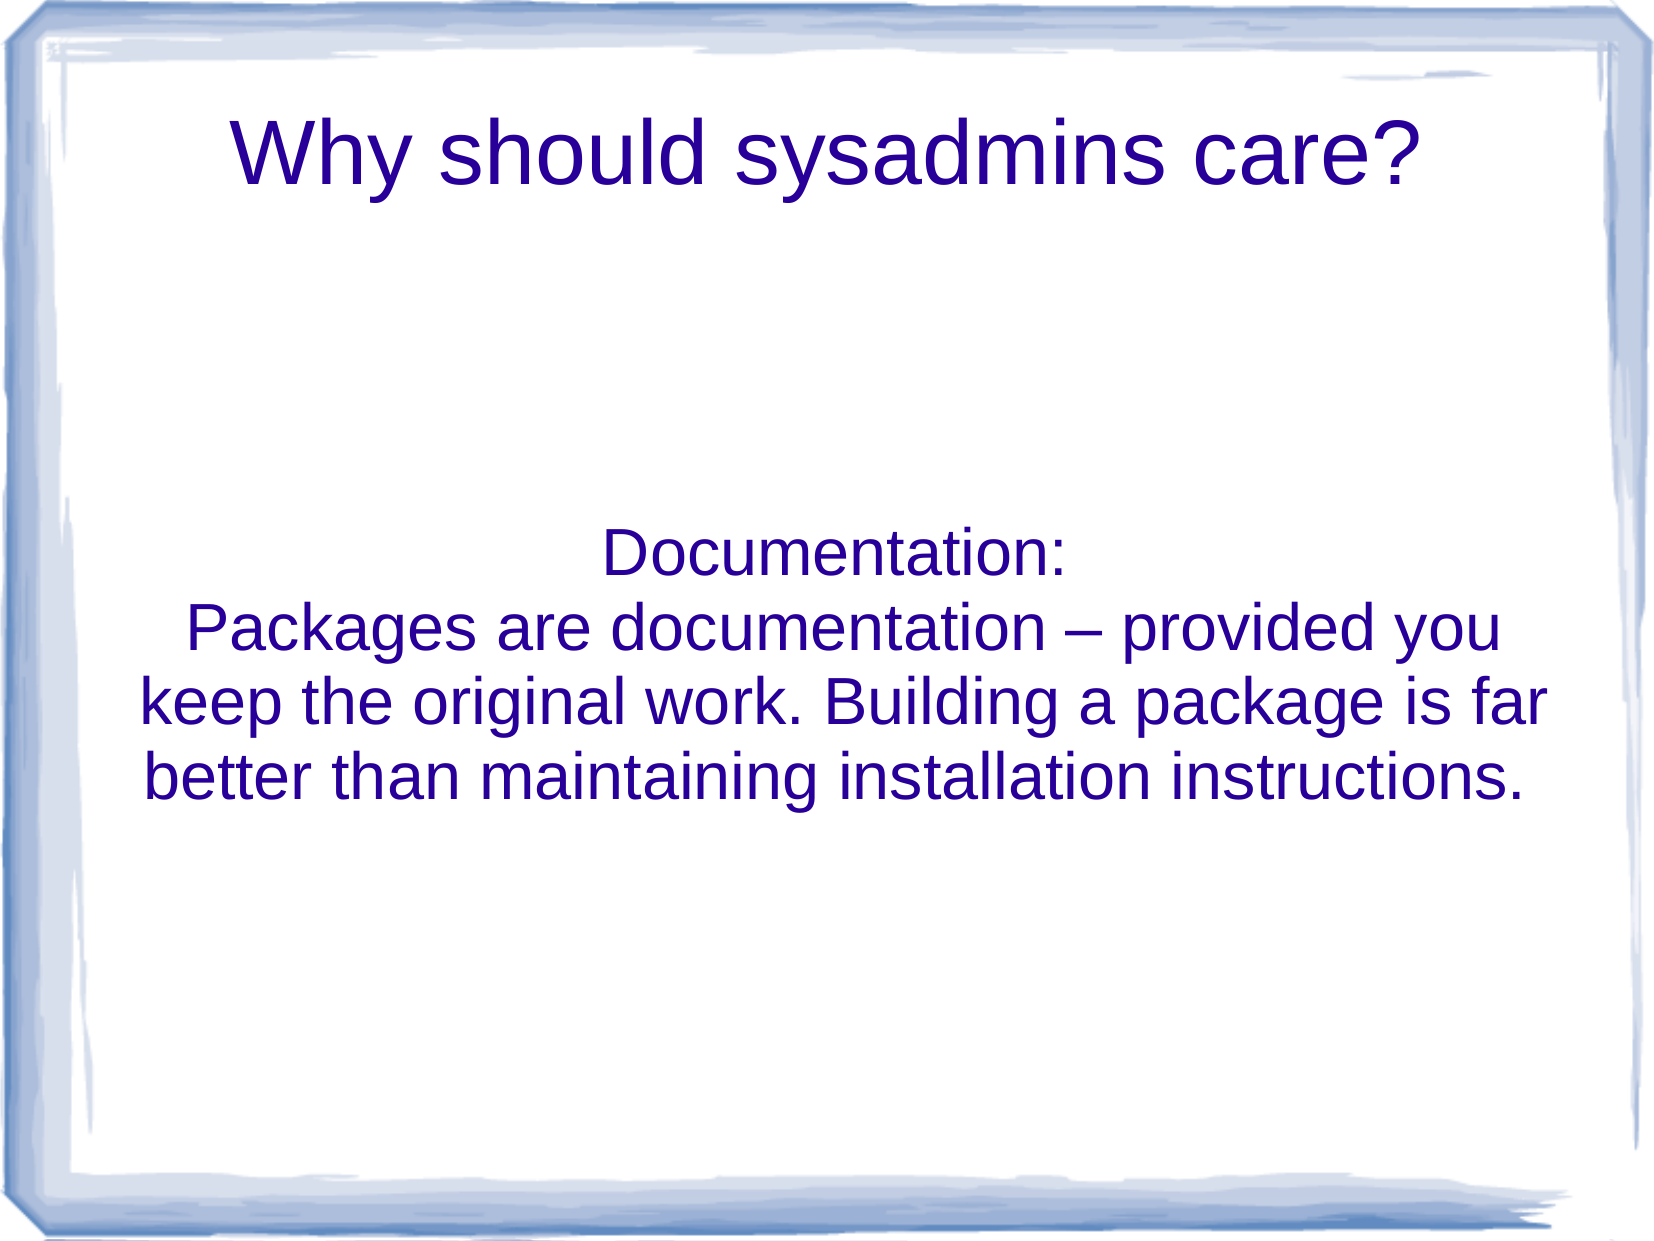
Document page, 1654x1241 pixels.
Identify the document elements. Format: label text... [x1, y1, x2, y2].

title Why should sysadmins care? [82, 56, 1571, 250]
picture [0, 0, 1654, 1241]
subtitle Documentation: Packages are documentation – provided you keep the original work. Building a package is far better than maintaining installation instructions. [118, 332, 1571, 997]
